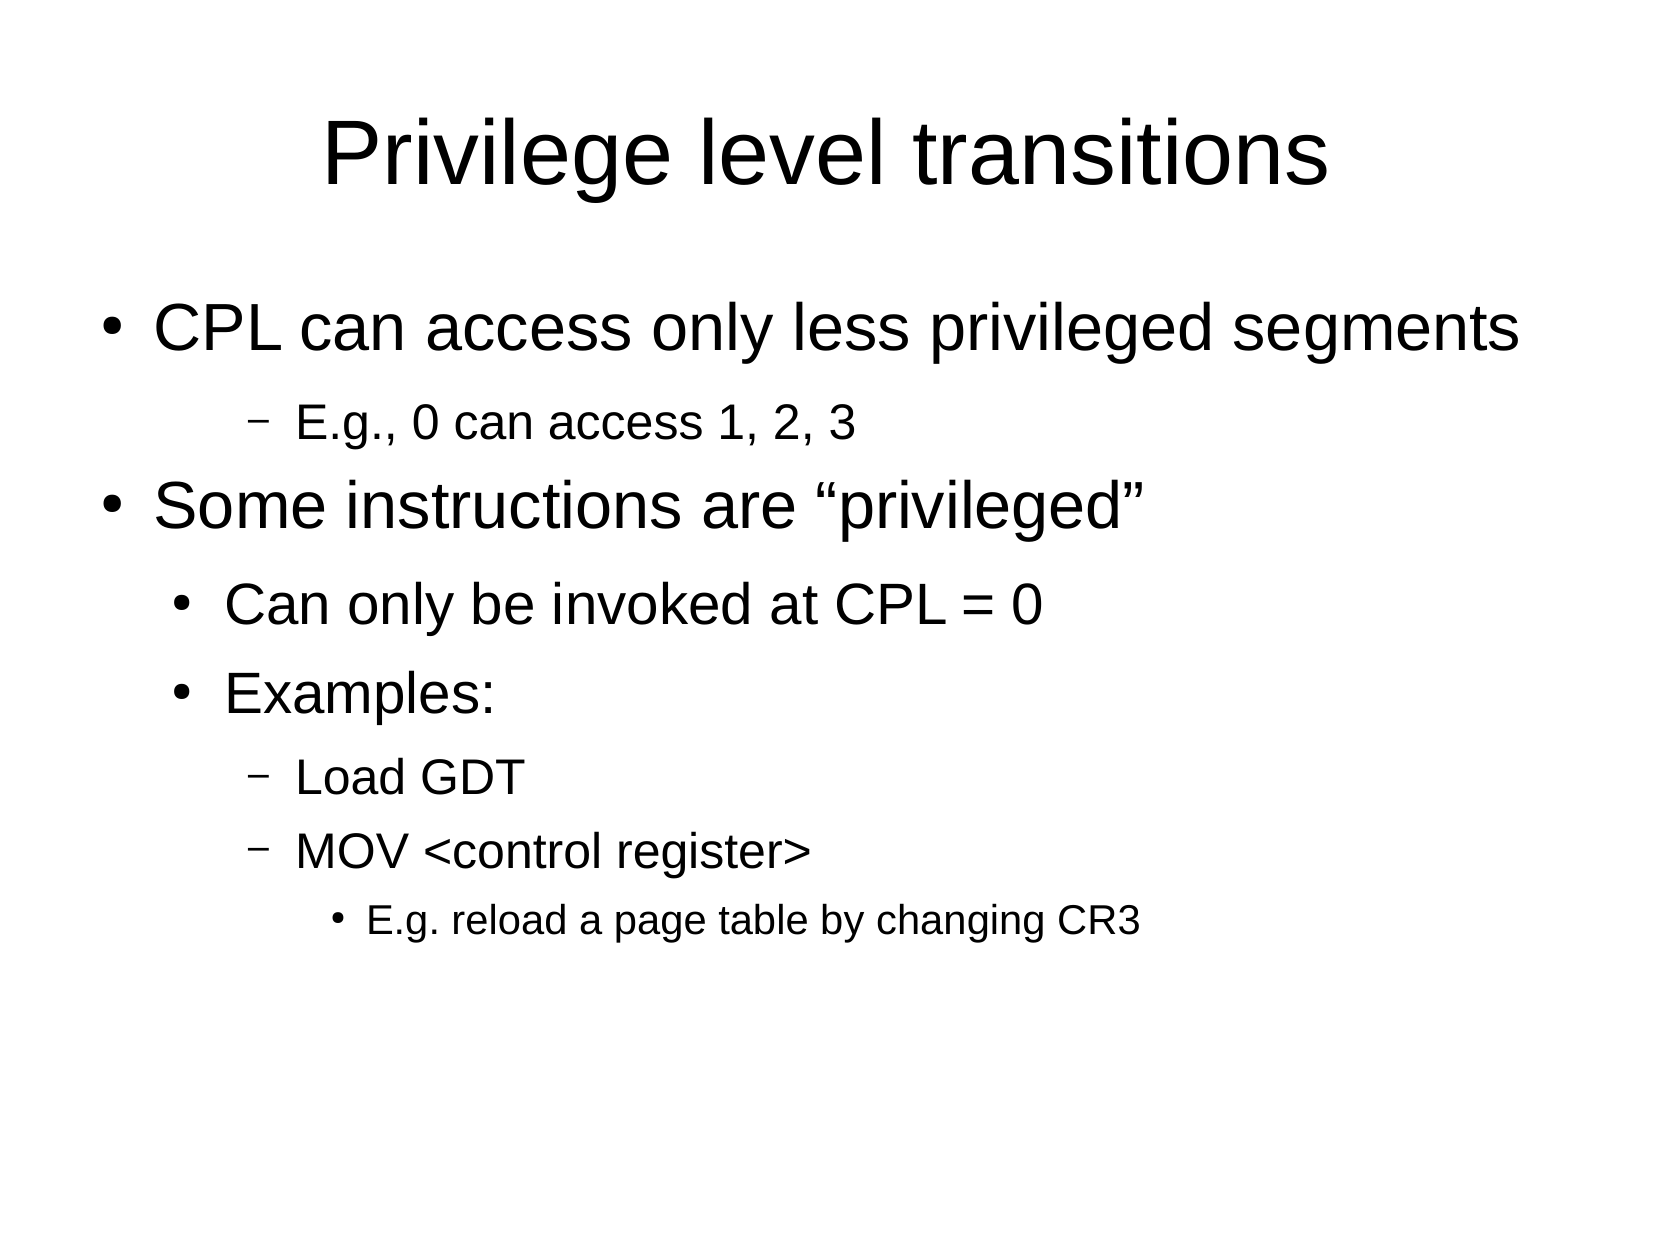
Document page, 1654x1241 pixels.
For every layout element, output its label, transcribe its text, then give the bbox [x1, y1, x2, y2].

list CPL can access only less privileged segments E.g., 0 can access 1, 2, 3 Some instructions are “privileged” Can only be invoked at CPL = 0 Examples: Load GDT MOV <control register> E.g. reload a page table by changing CR3 [82, 290, 1571, 1010]
title Privilege level transitions [82, 49, 1571, 257]
